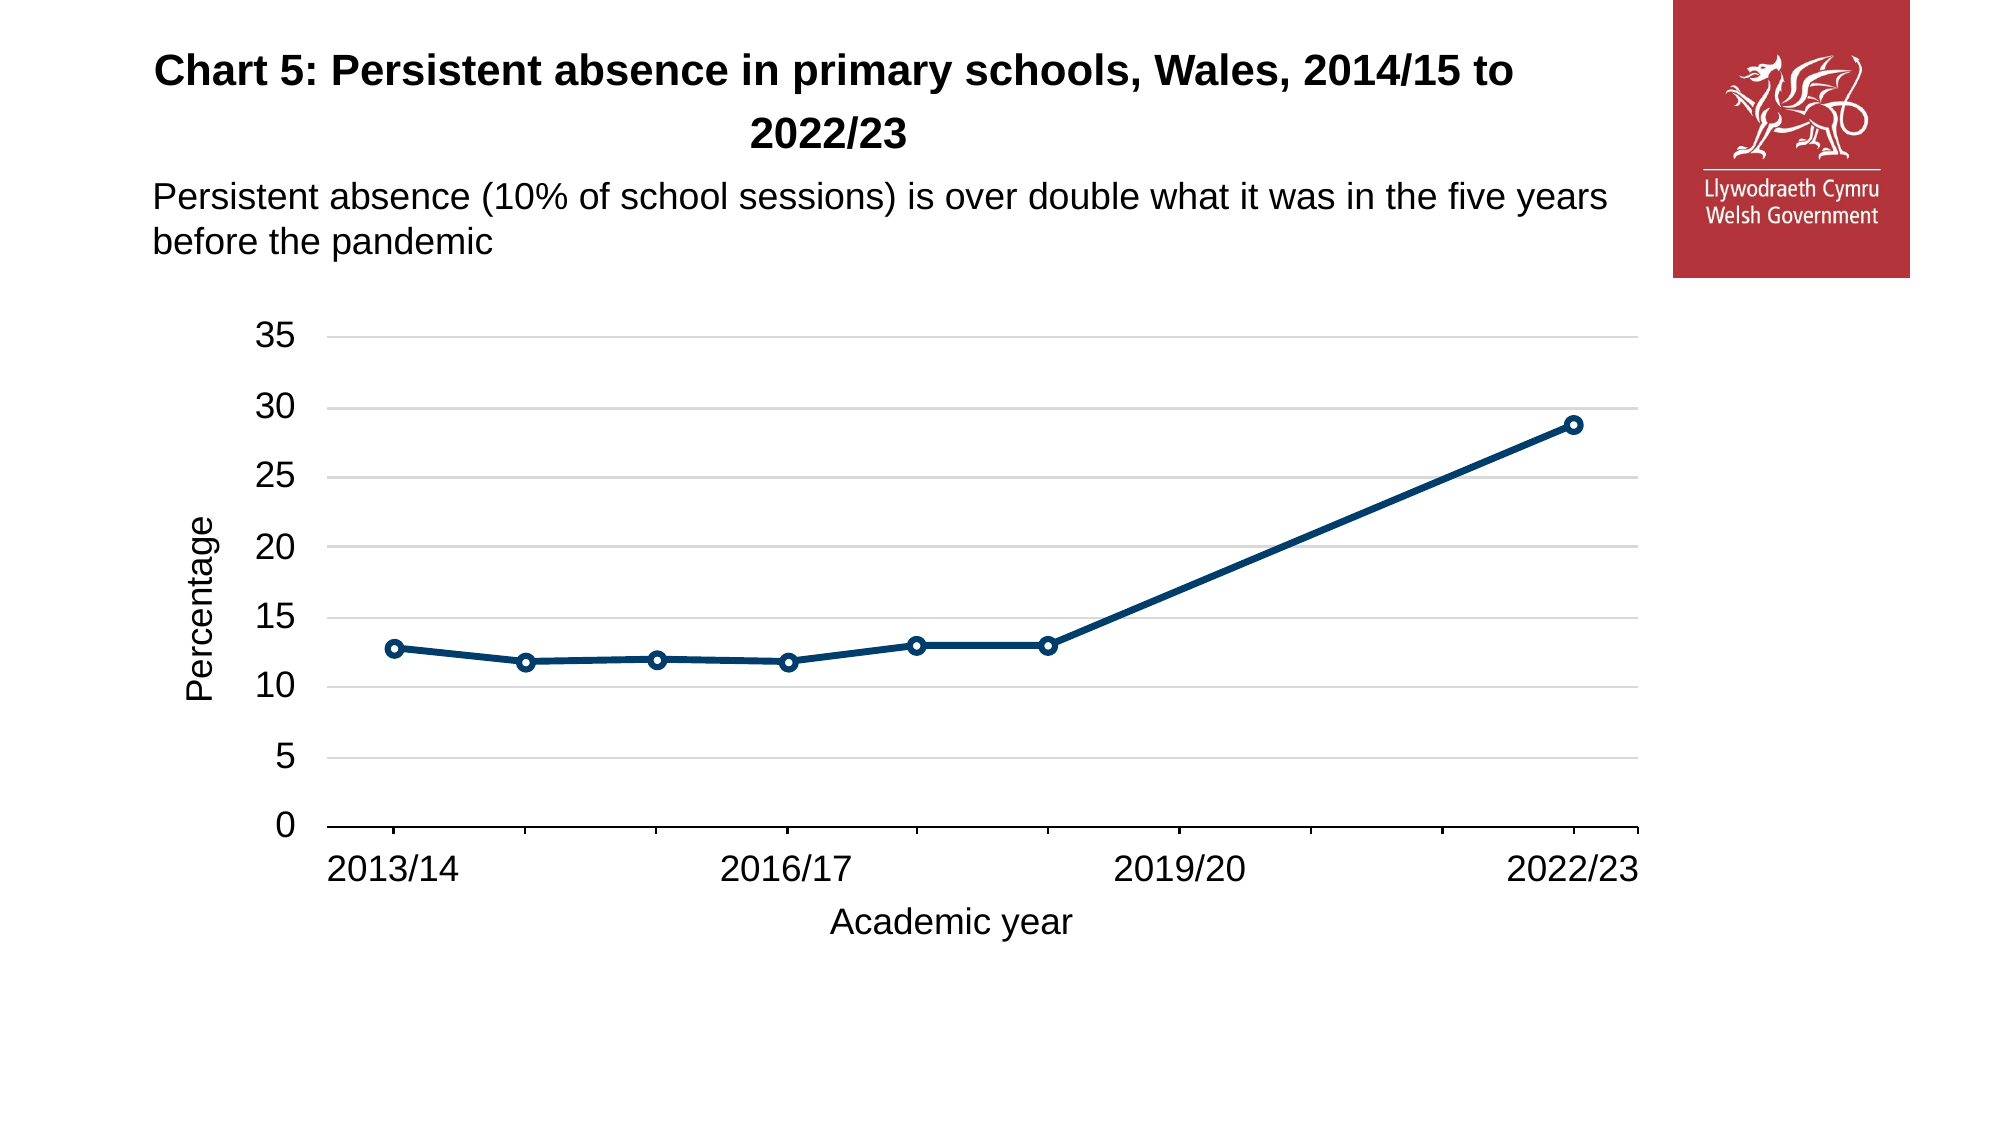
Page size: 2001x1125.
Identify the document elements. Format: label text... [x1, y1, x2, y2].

picture [137, 302, 1673, 968]
title Chart 5: Persistent absence in primary schools, Wales, 2014/15 to 2022/23 [84, 0, 1585, 165]
text_box Persistent absence (10% of school sessions) is over double what it was in the five years before the pandemic [137, 164, 1863, 271]
